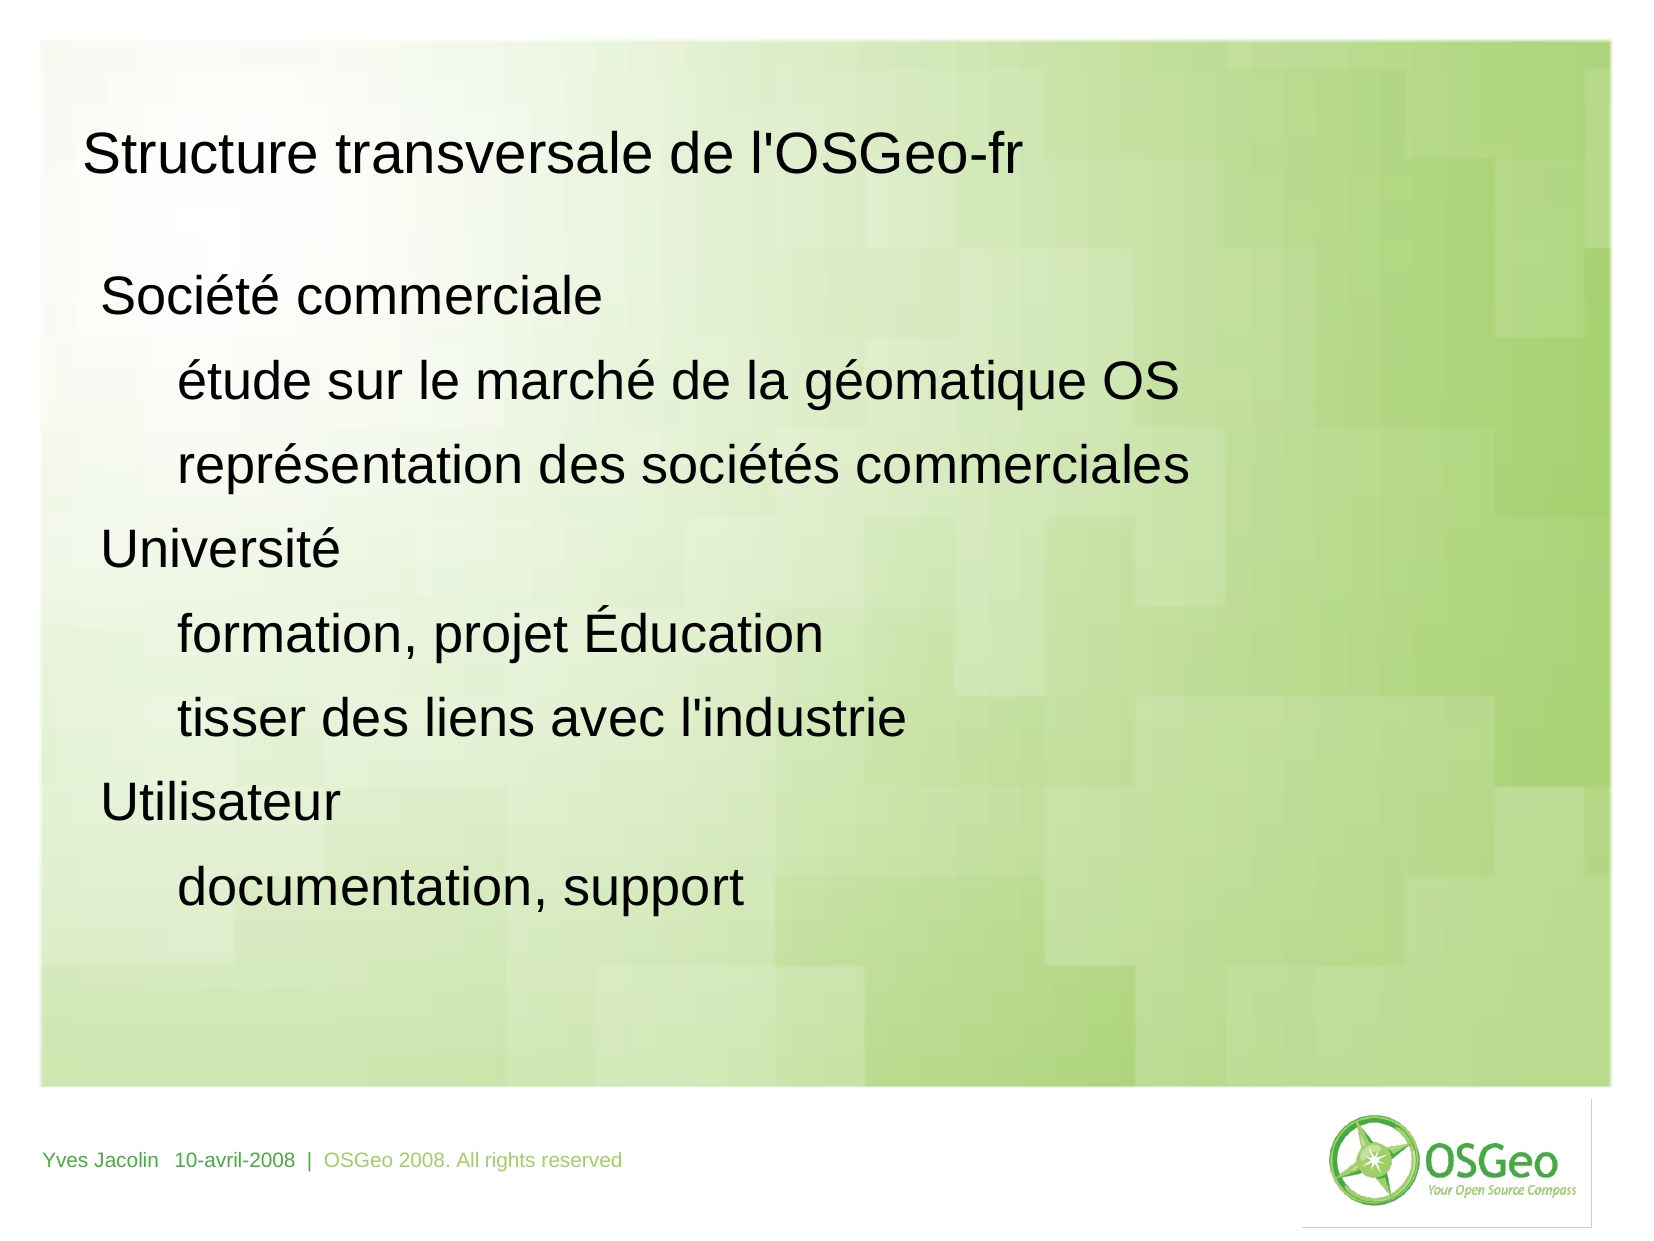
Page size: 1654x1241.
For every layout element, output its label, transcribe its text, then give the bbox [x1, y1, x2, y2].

picture [0, 1, 1654, 1239]
title Structure transversale de l'OSGeo-fr [82, 49, 1571, 257]
list Société commerciale étude sur le marché de la géomatique OS représentation des sociétés commerciales Université formation, projet Éducation tisser des liens avec l'industrie Utilisateur documentation, support [82, 265, 1571, 1109]
